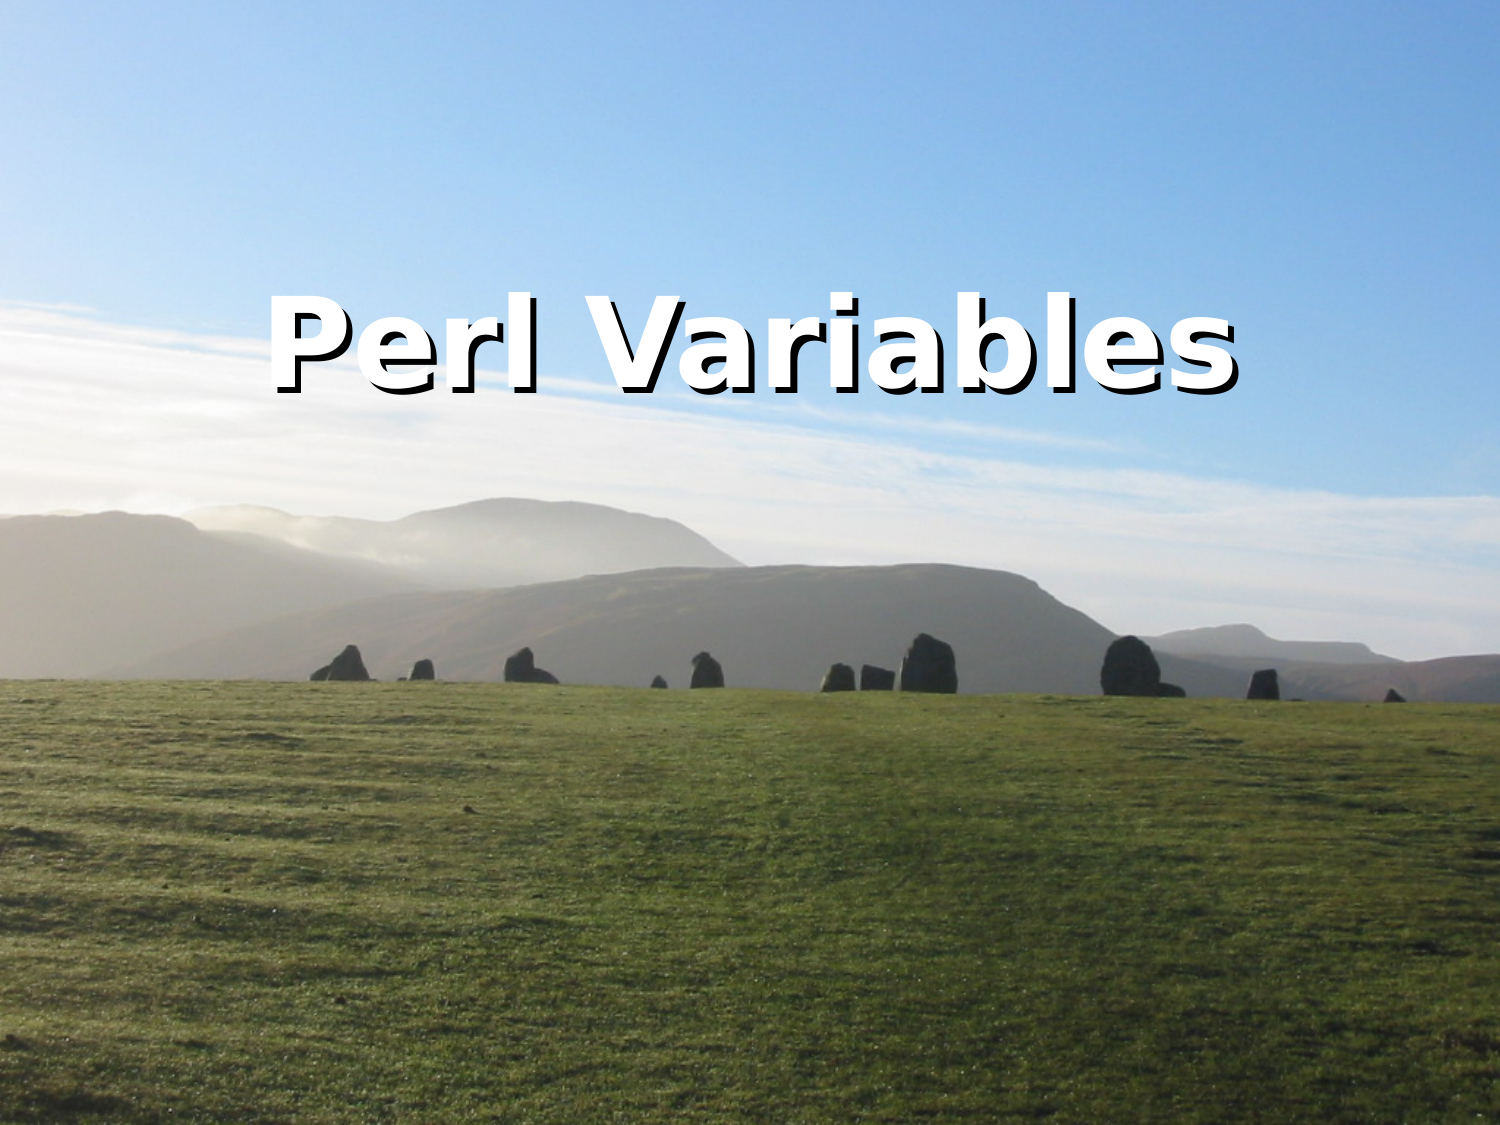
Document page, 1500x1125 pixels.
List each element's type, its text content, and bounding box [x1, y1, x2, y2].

title Perl Variables [112, 237, 1388, 425]
picture [0, 0, 1500, 1125]
